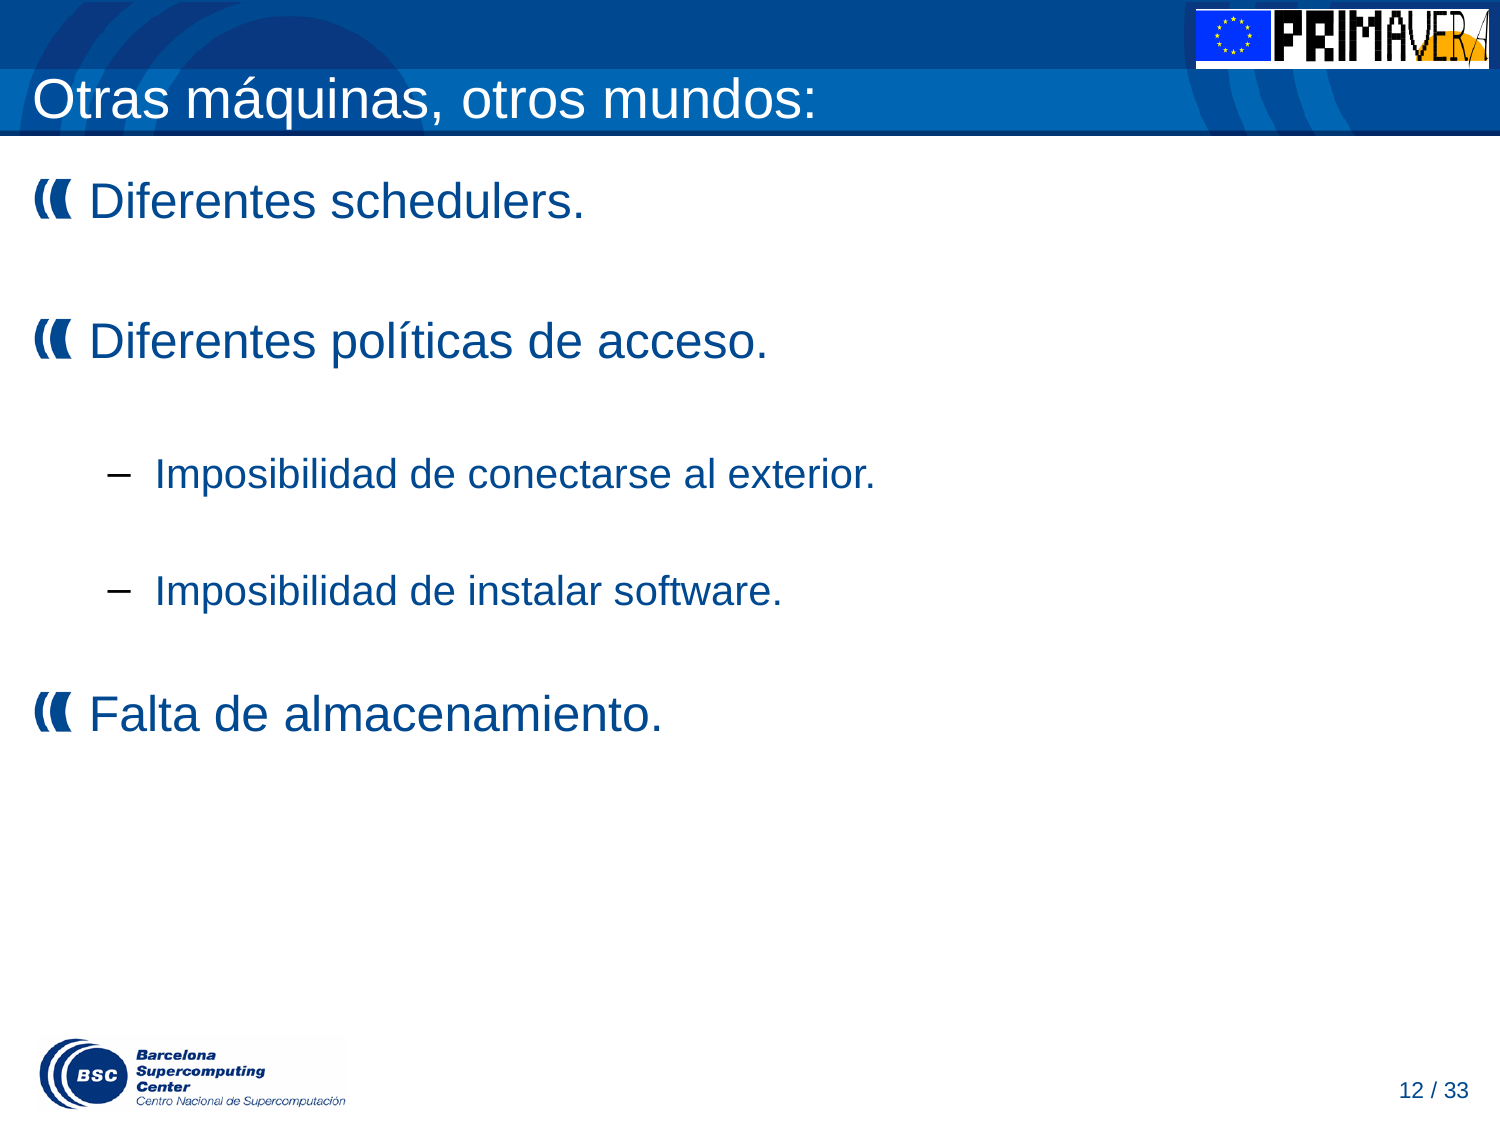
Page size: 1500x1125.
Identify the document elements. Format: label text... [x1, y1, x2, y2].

title Otras máquinas, otros mundos: [17, 7, 1483, 138]
list Diferentes schedulers. Diferentes políticas de acceso. Imposibilidad de conectarse al exterior. Imposibilidad de instalar software. Falta de almacenamiento. [17, 160, 1483, 1012]
picture [0, 0, 1500, 136]
text_box <number> / 33 [1364, 1042, 1484, 1111]
picture [37, 1035, 347, 1111]
